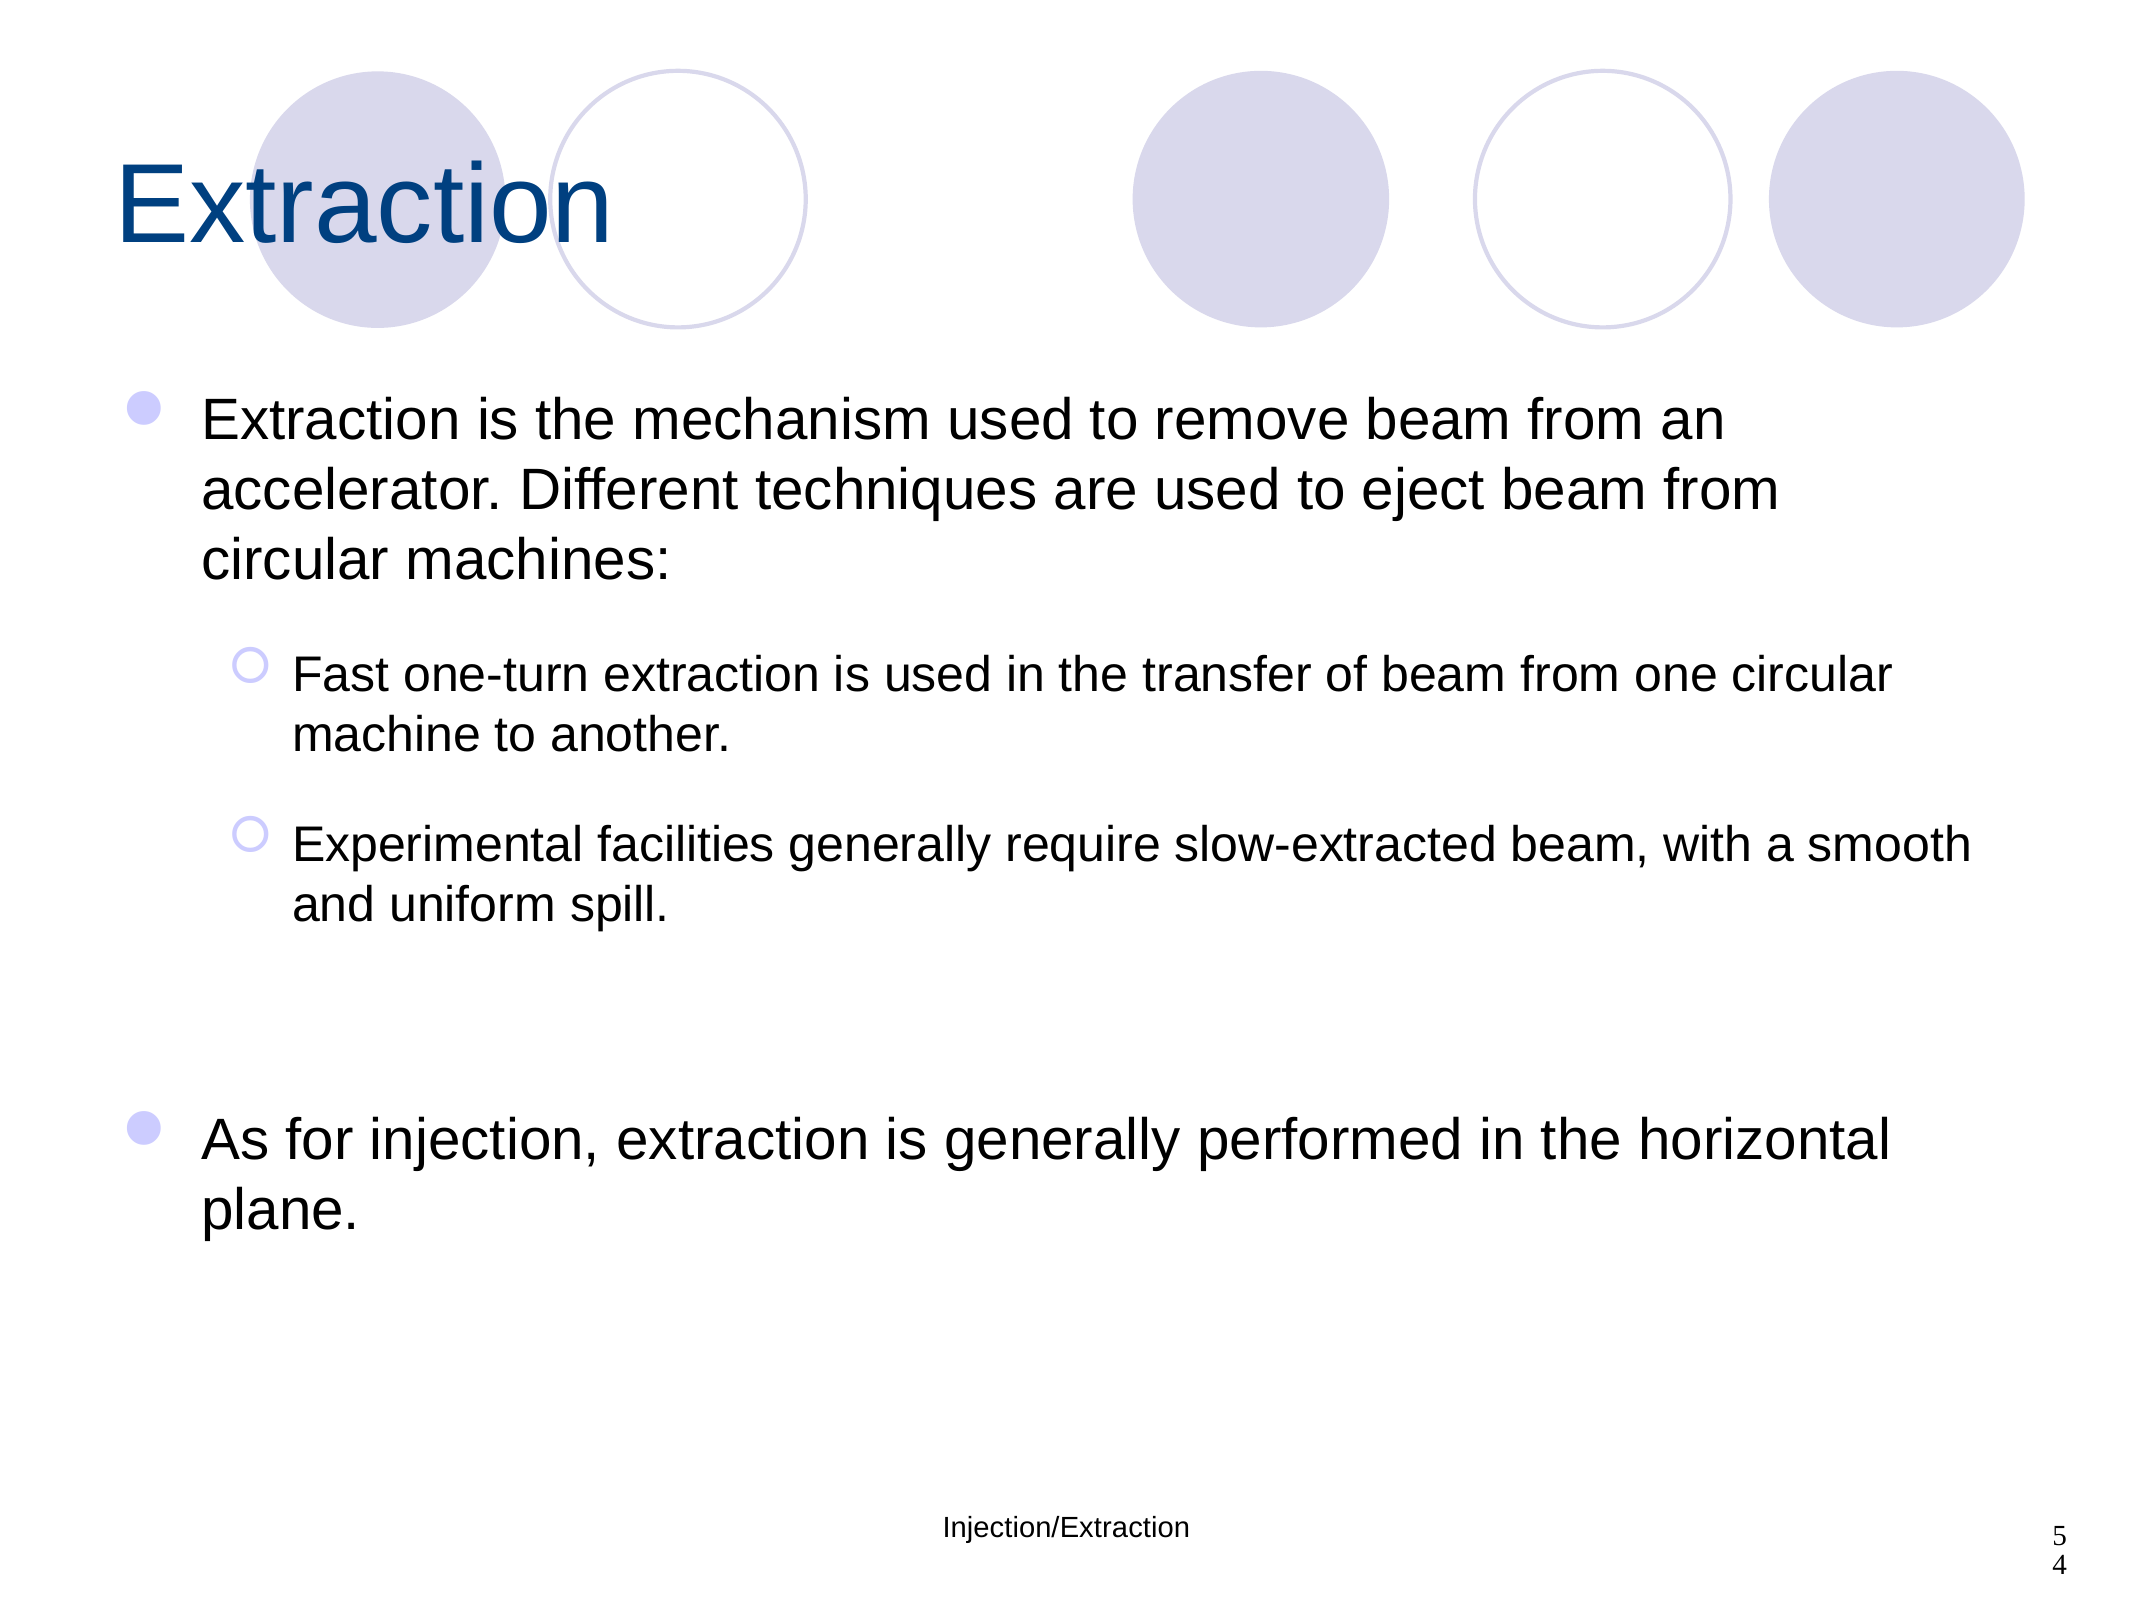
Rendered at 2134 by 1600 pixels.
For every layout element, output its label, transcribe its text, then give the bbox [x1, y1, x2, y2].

list Extraction is the mechanism used to remove beam from an accelerator. Different techniques are used to eject beam from circular machines: Fast one-turn extraction is used in the transfer of beam from one circular machine to another. Experimental facilities generally require slow-extracted beam, with a smooth and uniform spill. As for injection, extraction is generally performed in the horizontal plane. [106, 372, 2028, 1600]
title Extraction [106, 21, 2028, 372]
